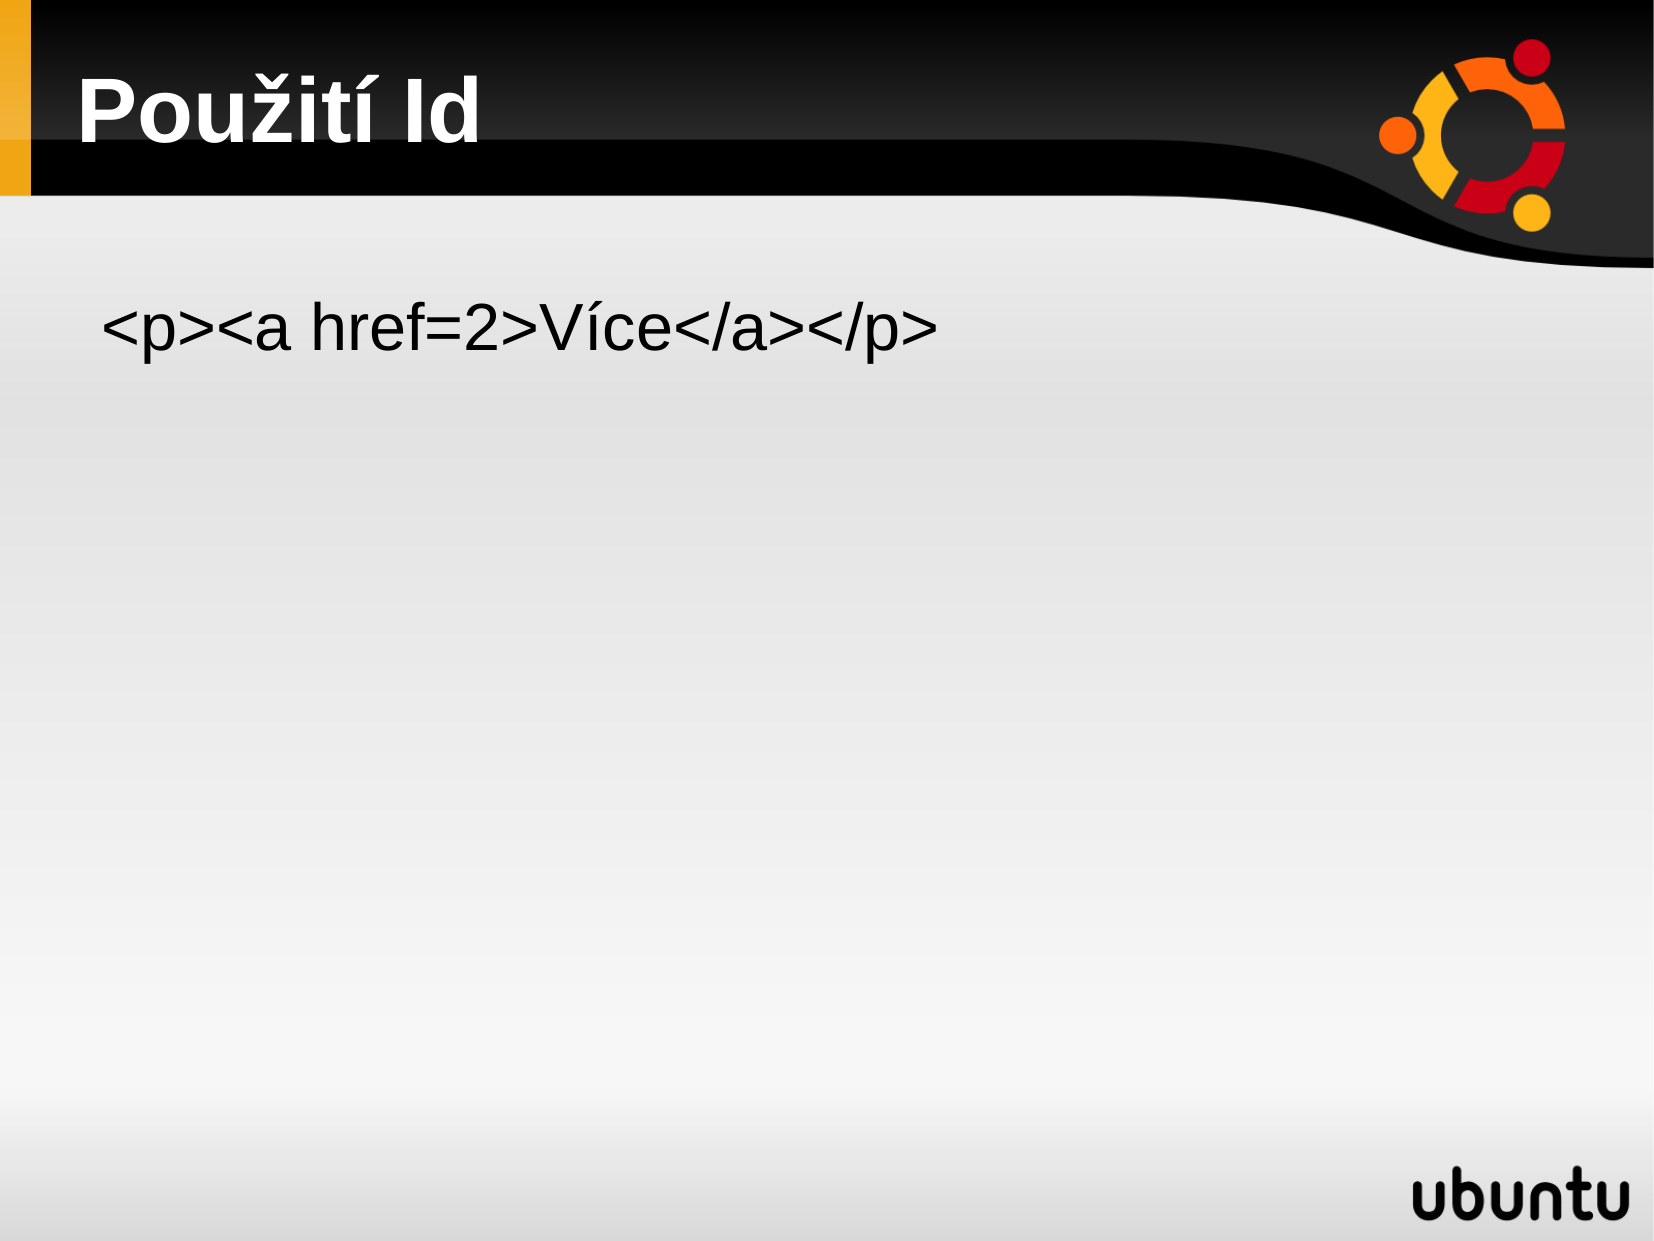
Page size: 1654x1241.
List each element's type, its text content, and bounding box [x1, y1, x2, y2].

list <p><a href=2>Více</a></p> [82, 290, 1571, 1094]
picture [0, 0, 1654, 1241]
title Použití Id [76, 14, 1565, 207]
